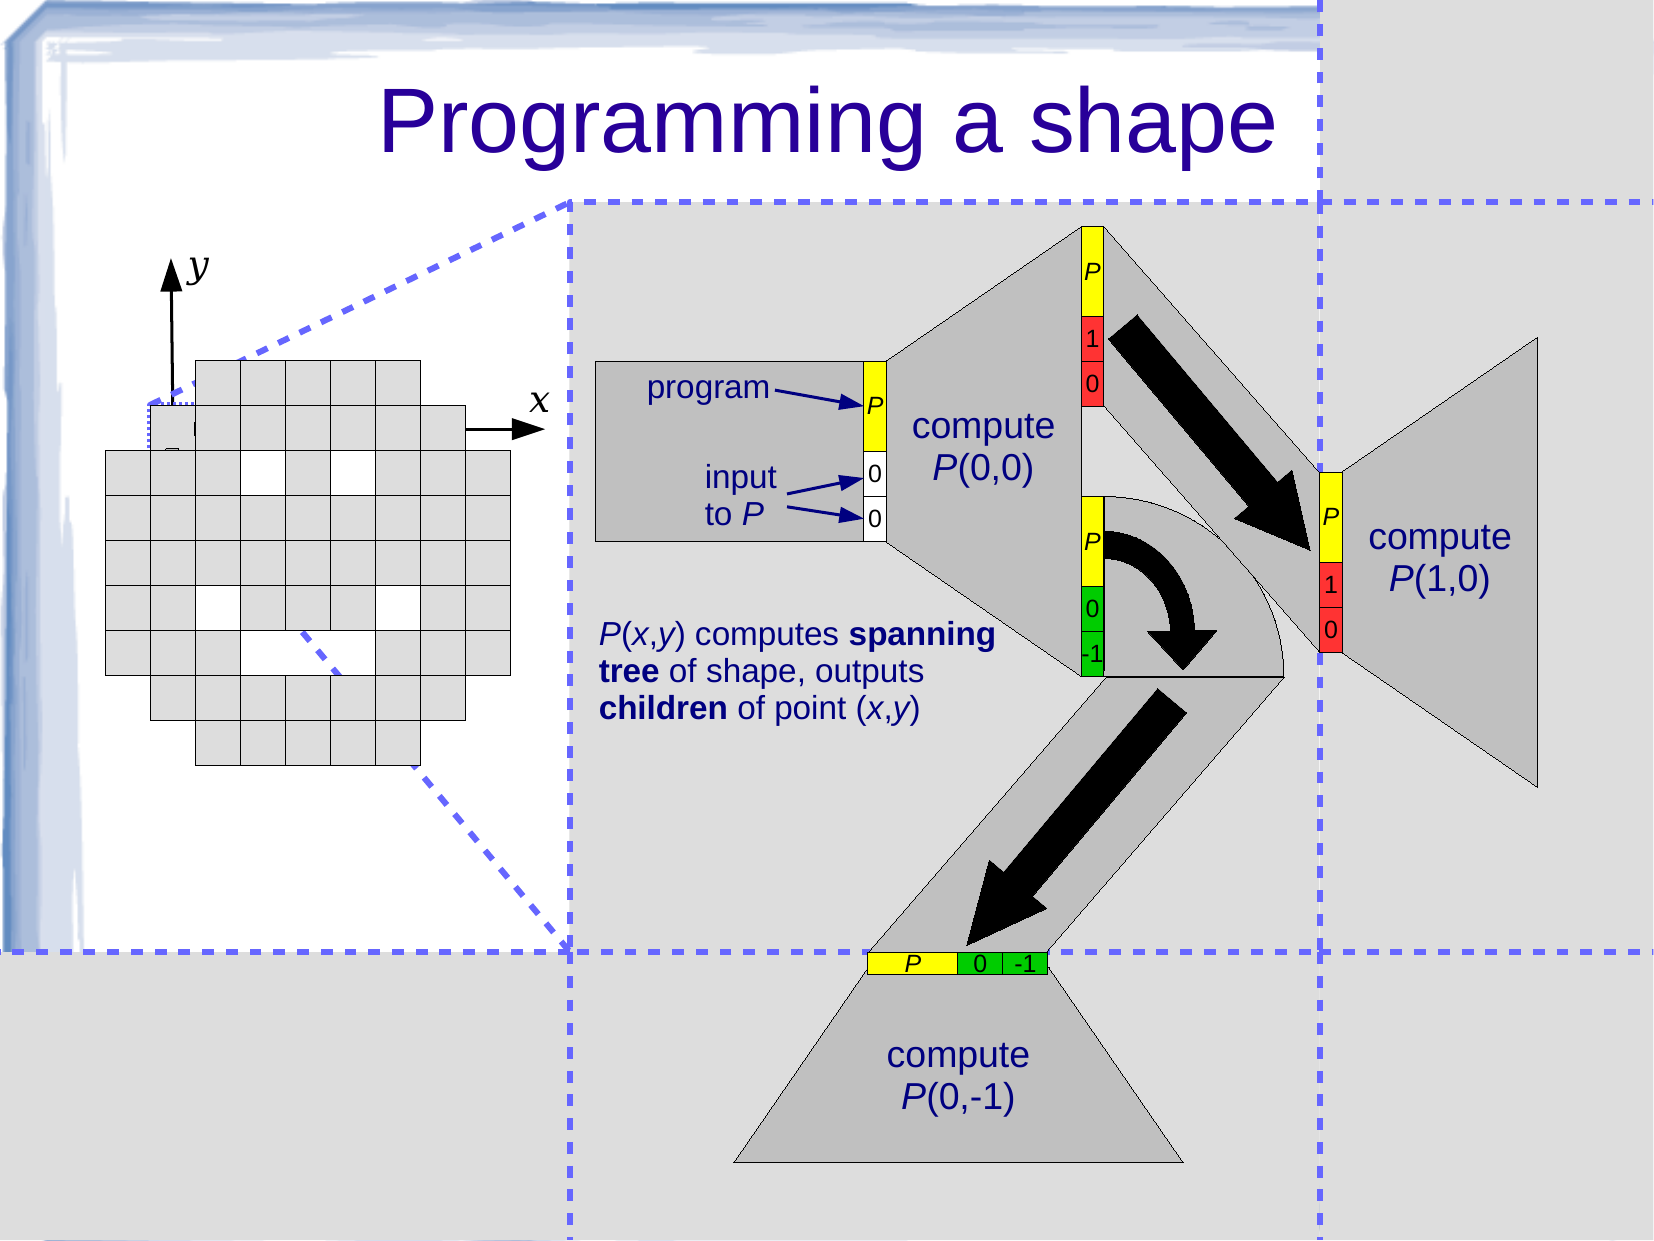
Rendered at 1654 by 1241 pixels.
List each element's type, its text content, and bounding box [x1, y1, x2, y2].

text_box compute P(1,0) [1343, 508, 1538, 608]
text_box 0 [1081, 361, 1104, 407]
text_box 1 [1319, 562, 1343, 607]
text_box 0 [957, 952, 1002, 975]
picture [0, 0, 1320, 952]
text_box compute P(0,-1) [853, 1025, 1064, 1125]
text_box y [173, 235, 227, 295]
text_box P [863, 361, 887, 451]
text_box P [867, 952, 957, 975]
text_box -1 [1081, 631, 1104, 677]
text_box -1 [1002, 952, 1048, 975]
text_box program [632, 361, 799, 414]
text_box [0, 0, 1654, 1241]
text_box [105, 360, 511, 766]
text_box 0 [863, 451, 887, 496]
picture [196, 586, 240, 630]
text_box x [514, 370, 569, 429]
text_box input to P [690, 451, 812, 541]
text_box 0 [1319, 607, 1343, 653]
text_box compute P(0,0) [887, 397, 1081, 497]
text_box P [1081, 226, 1103, 316]
text_box 1 [1081, 316, 1103, 361]
text_box P [1319, 472, 1343, 562]
picture [376, 586, 420, 630]
picture [241, 451, 285, 495]
text_box P [1081, 496, 1104, 586]
text_box 0 [863, 496, 887, 542]
text_box P(x,y) computes spanning tree of shape, outputs children of point (x,y) [583, 608, 1015, 753]
text_box 0 [1081, 586, 1104, 631]
picture [331, 451, 375, 495]
title Programming a shape [68, 69, 1589, 173]
picture [241, 631, 375, 675]
